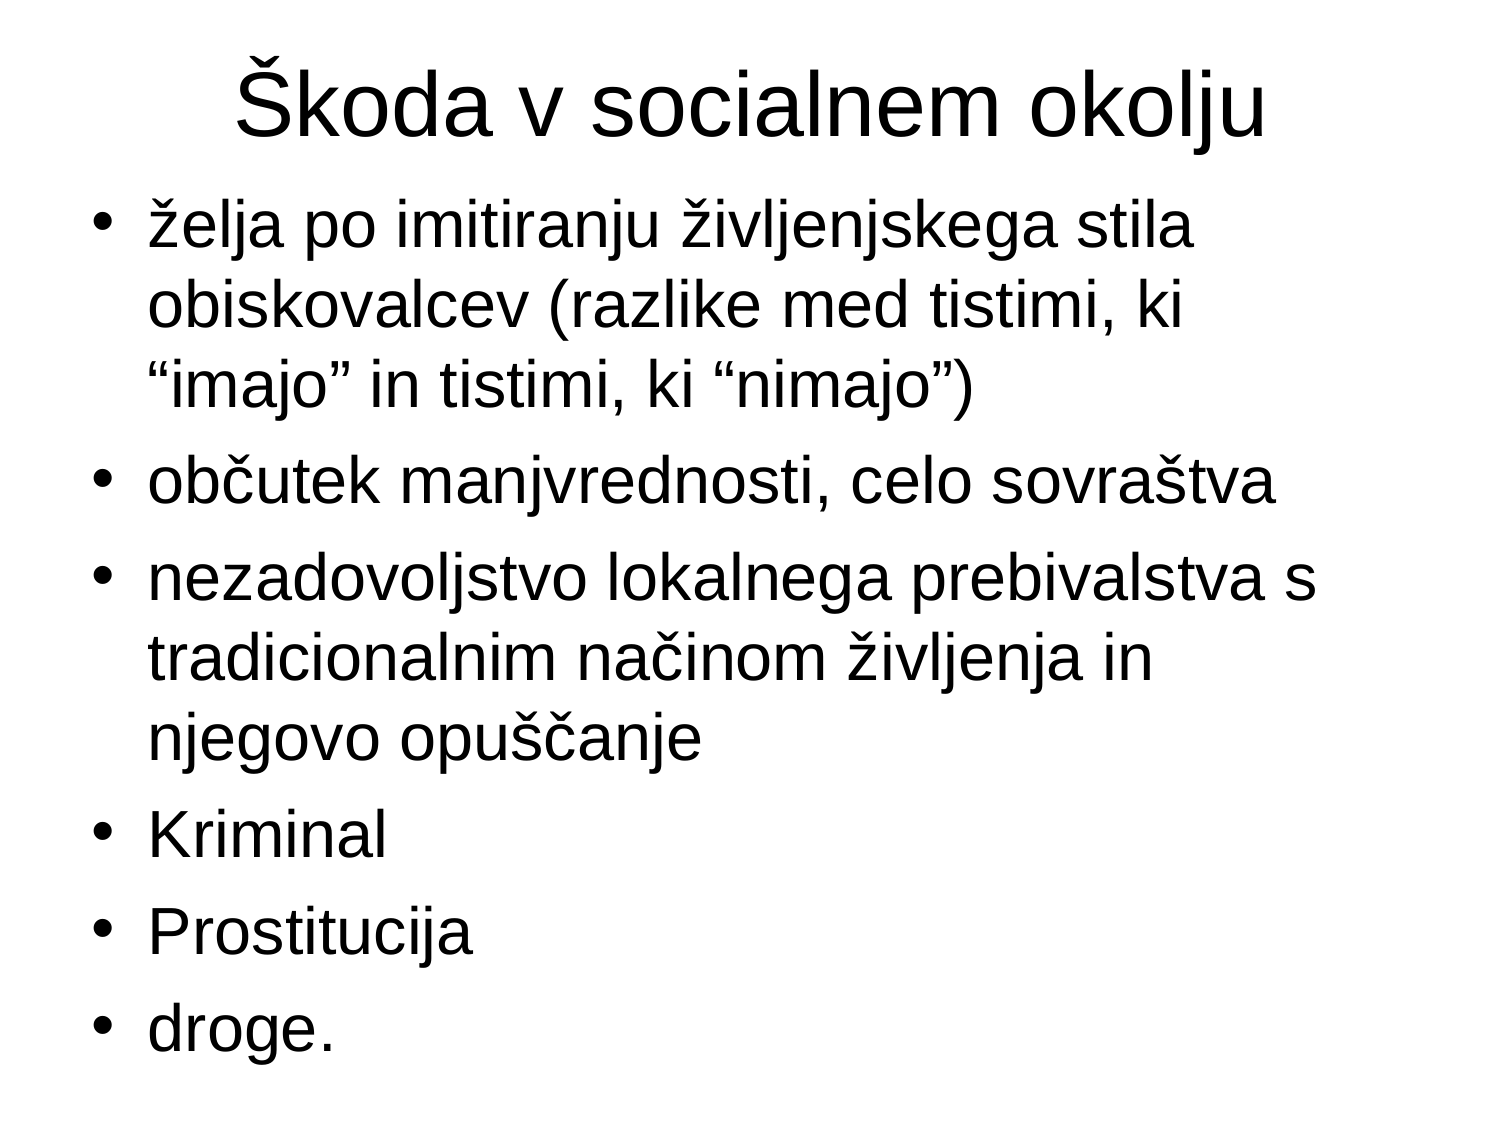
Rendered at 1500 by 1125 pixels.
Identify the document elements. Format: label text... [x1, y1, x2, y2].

list želja po imitiranju življenjskega stila obiskovalcev (razlike med tistimi, ki “imajo” in tistimi, ki “nimajo”) občutek manjvrednosti, celo sovraštva nezadovoljstvo lokalnega prebivalstva s tradicionalnim načinom življenja in njegovo opuščanje Kriminal Prostitucija droge. [76, 172, 1402, 1083]
title Škoda v socialnem okolju [76, 36, 1427, 163]
